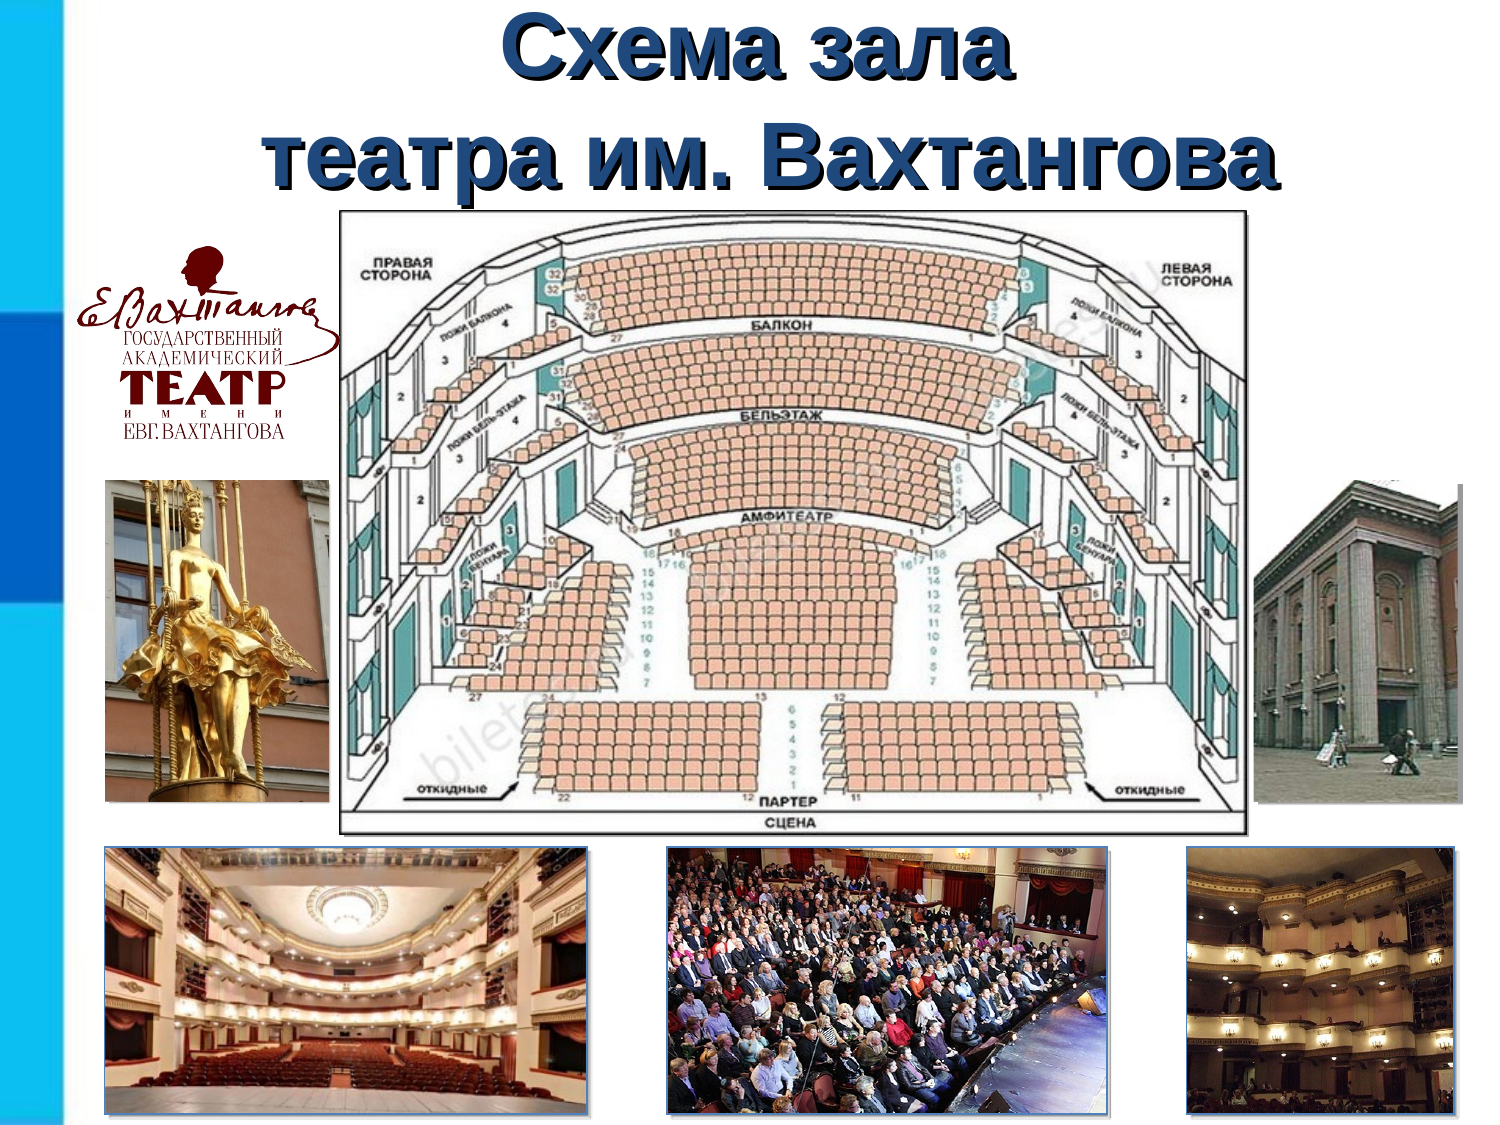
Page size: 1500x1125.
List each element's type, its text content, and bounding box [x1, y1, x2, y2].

title Схема зала театра им. Вахтангова [81, 11, 1456, 179]
picture [0, 0, 1500, 1125]
